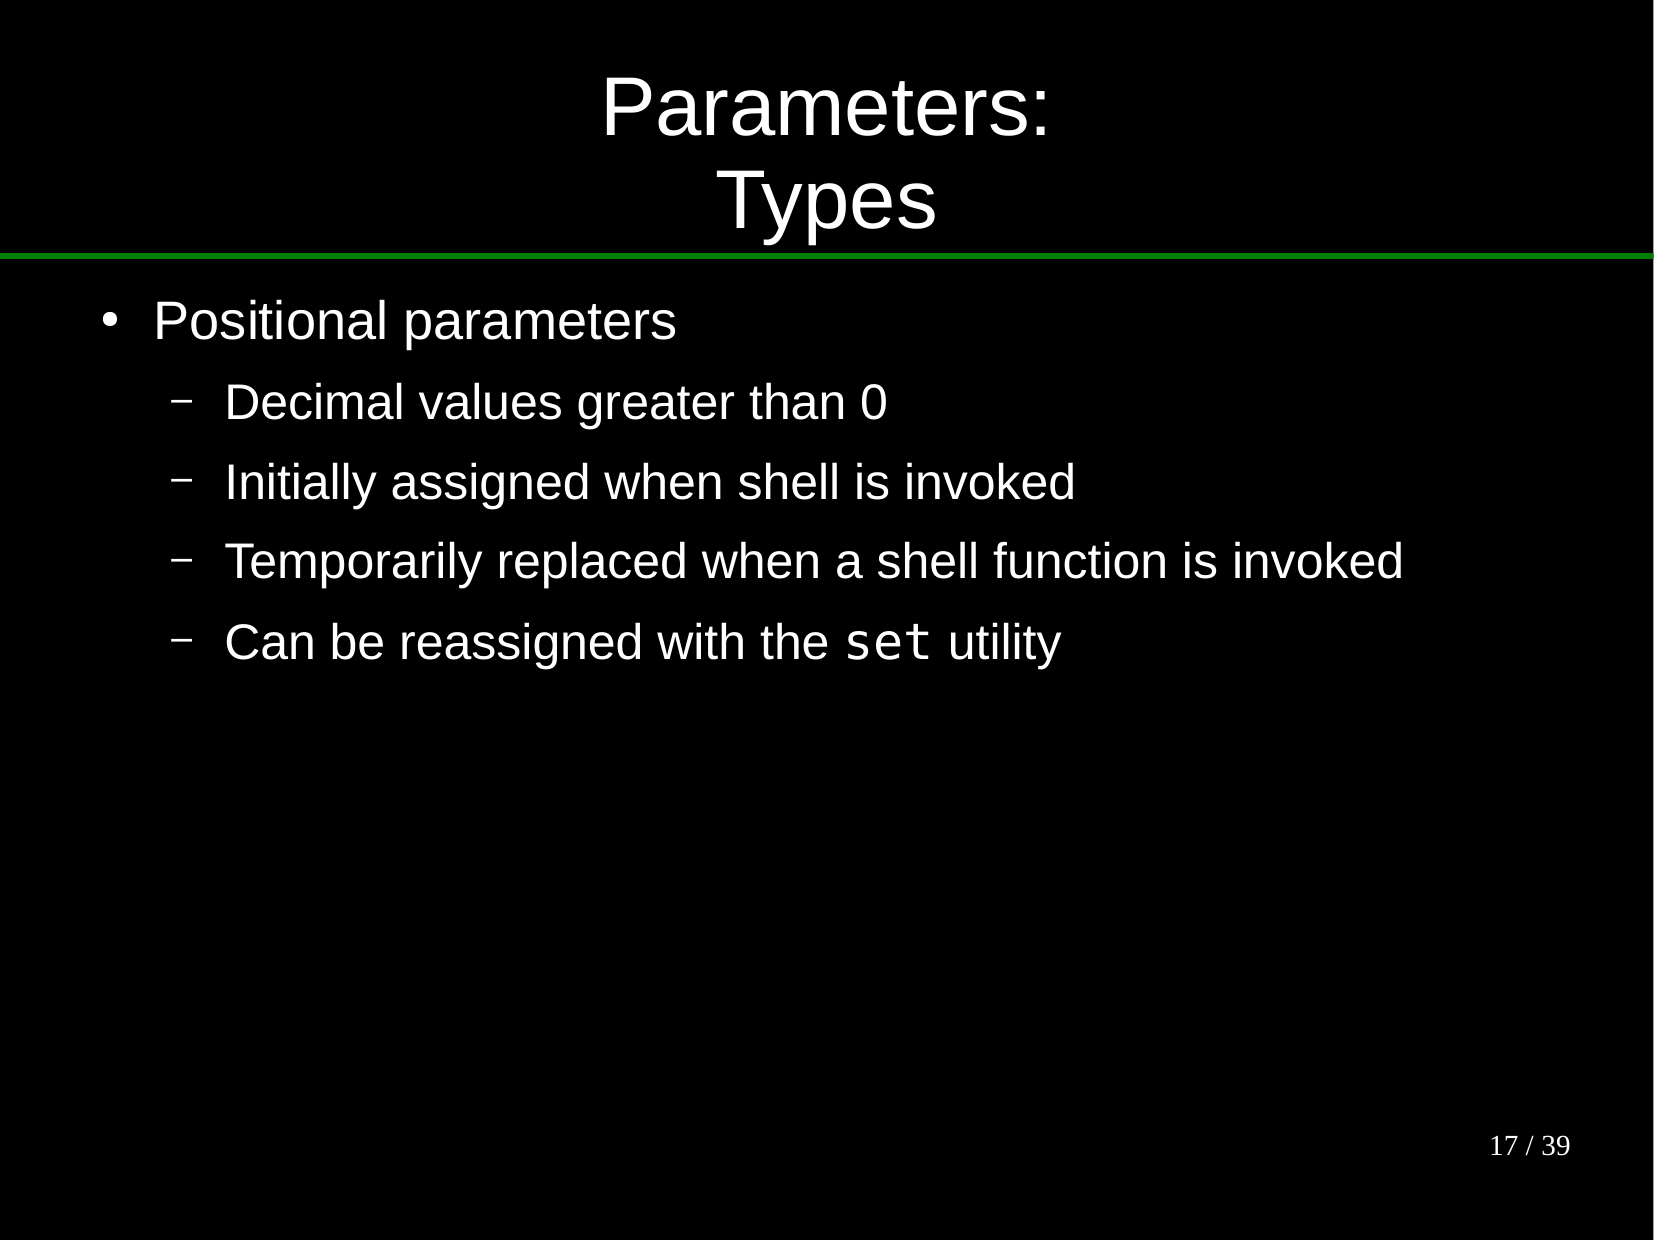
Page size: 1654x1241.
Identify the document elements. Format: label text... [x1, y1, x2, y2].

title Parameters: Types [82, 49, 1571, 257]
list Positional parameters Decimal values greater than 0 Initially assigned when shell is invoked Temporarily replaced when a shell function is invoked Can be reassigned with the set utility [82, 290, 1538, 1010]
